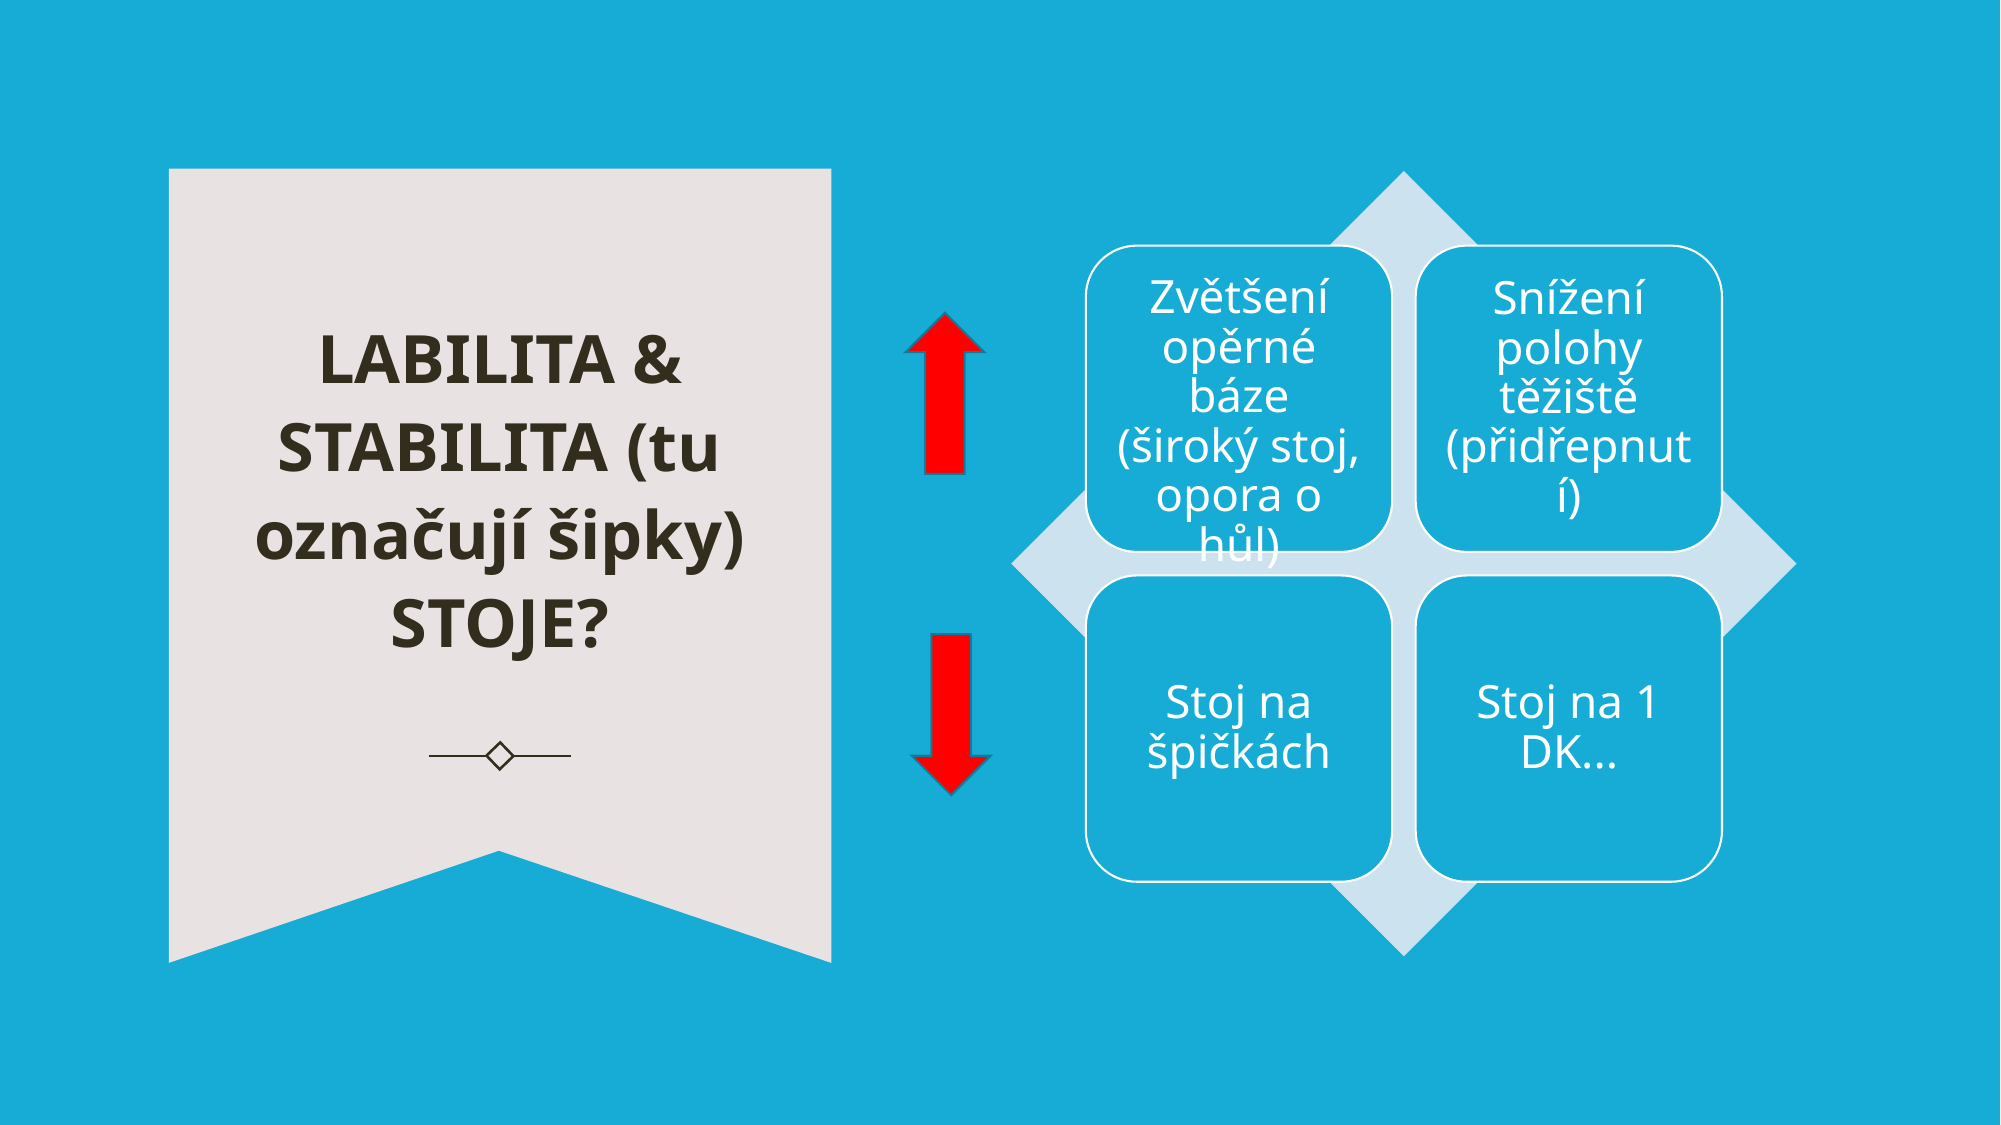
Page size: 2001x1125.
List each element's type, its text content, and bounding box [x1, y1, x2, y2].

text_box [0, 0, 2000, 1125]
text_box Zvětšení opěrné báze (široký stoj, opora o hůl) [1085, 245, 1393, 552]
text_box Stoj na špičkách [1085, 575, 1393, 882]
title LABILITA & STABILITA (tu označují šipky) STOJE? [233, 271, 767, 700]
text_box Snížení polohy těžiště (přidřepnutí) [1415, 245, 1722, 552]
text_box Stoj na 1 DK... [1415, 575, 1722, 882]
